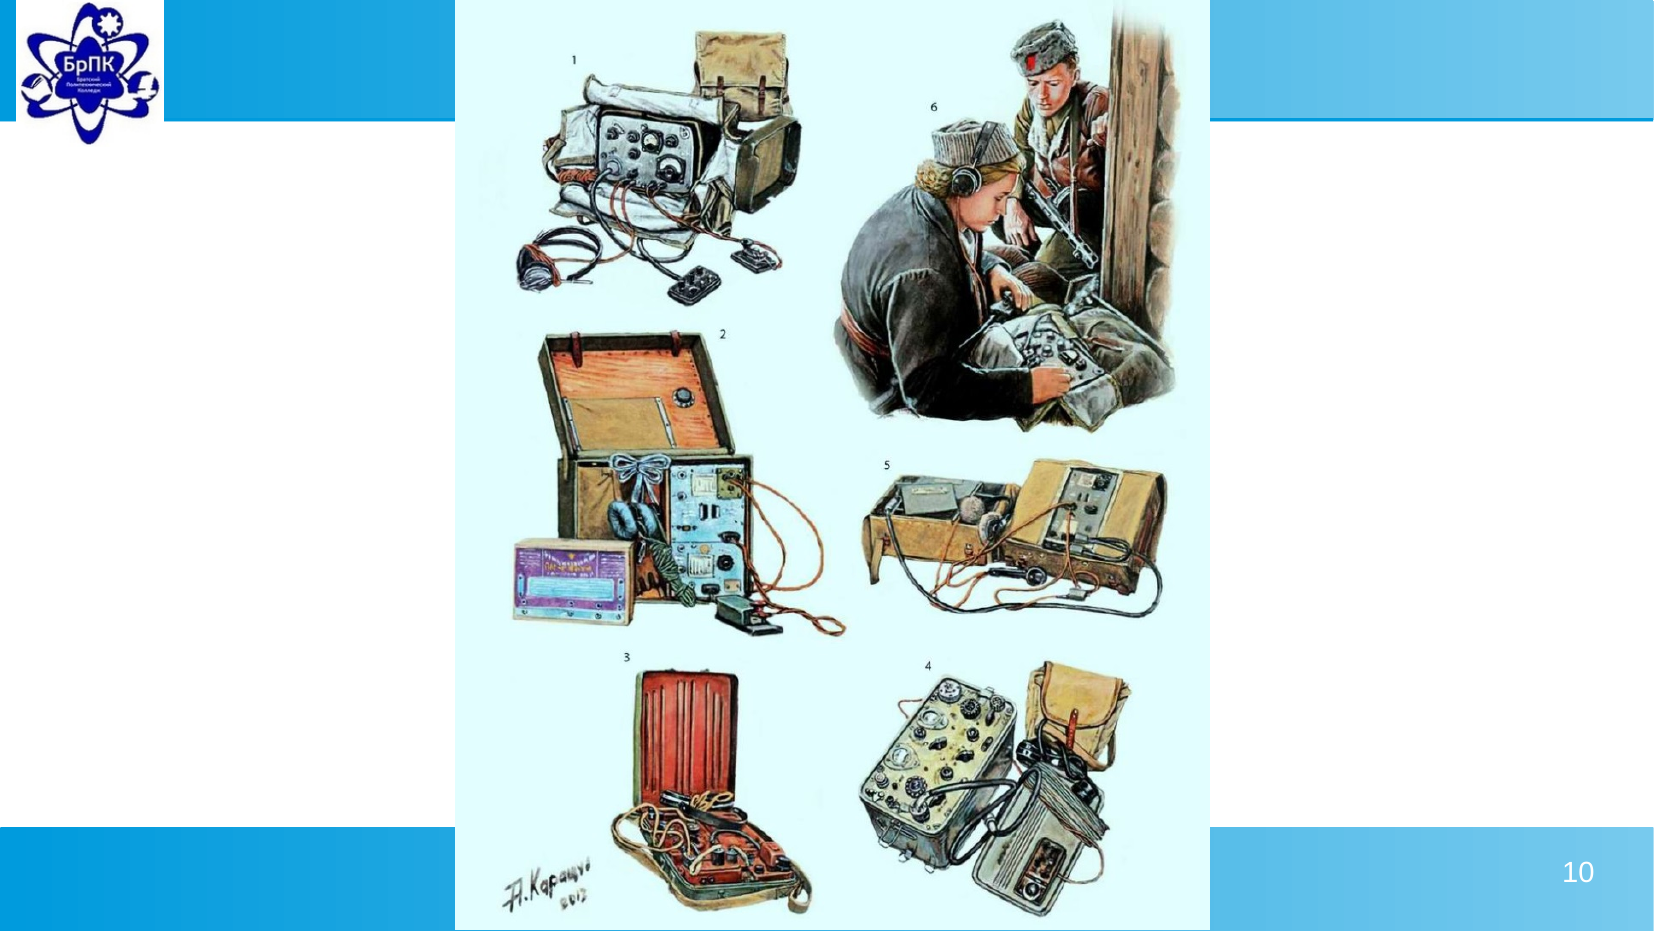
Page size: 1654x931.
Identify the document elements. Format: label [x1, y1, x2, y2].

picture [455, 0, 1210, 930]
picture [16, 0, 164, 147]
